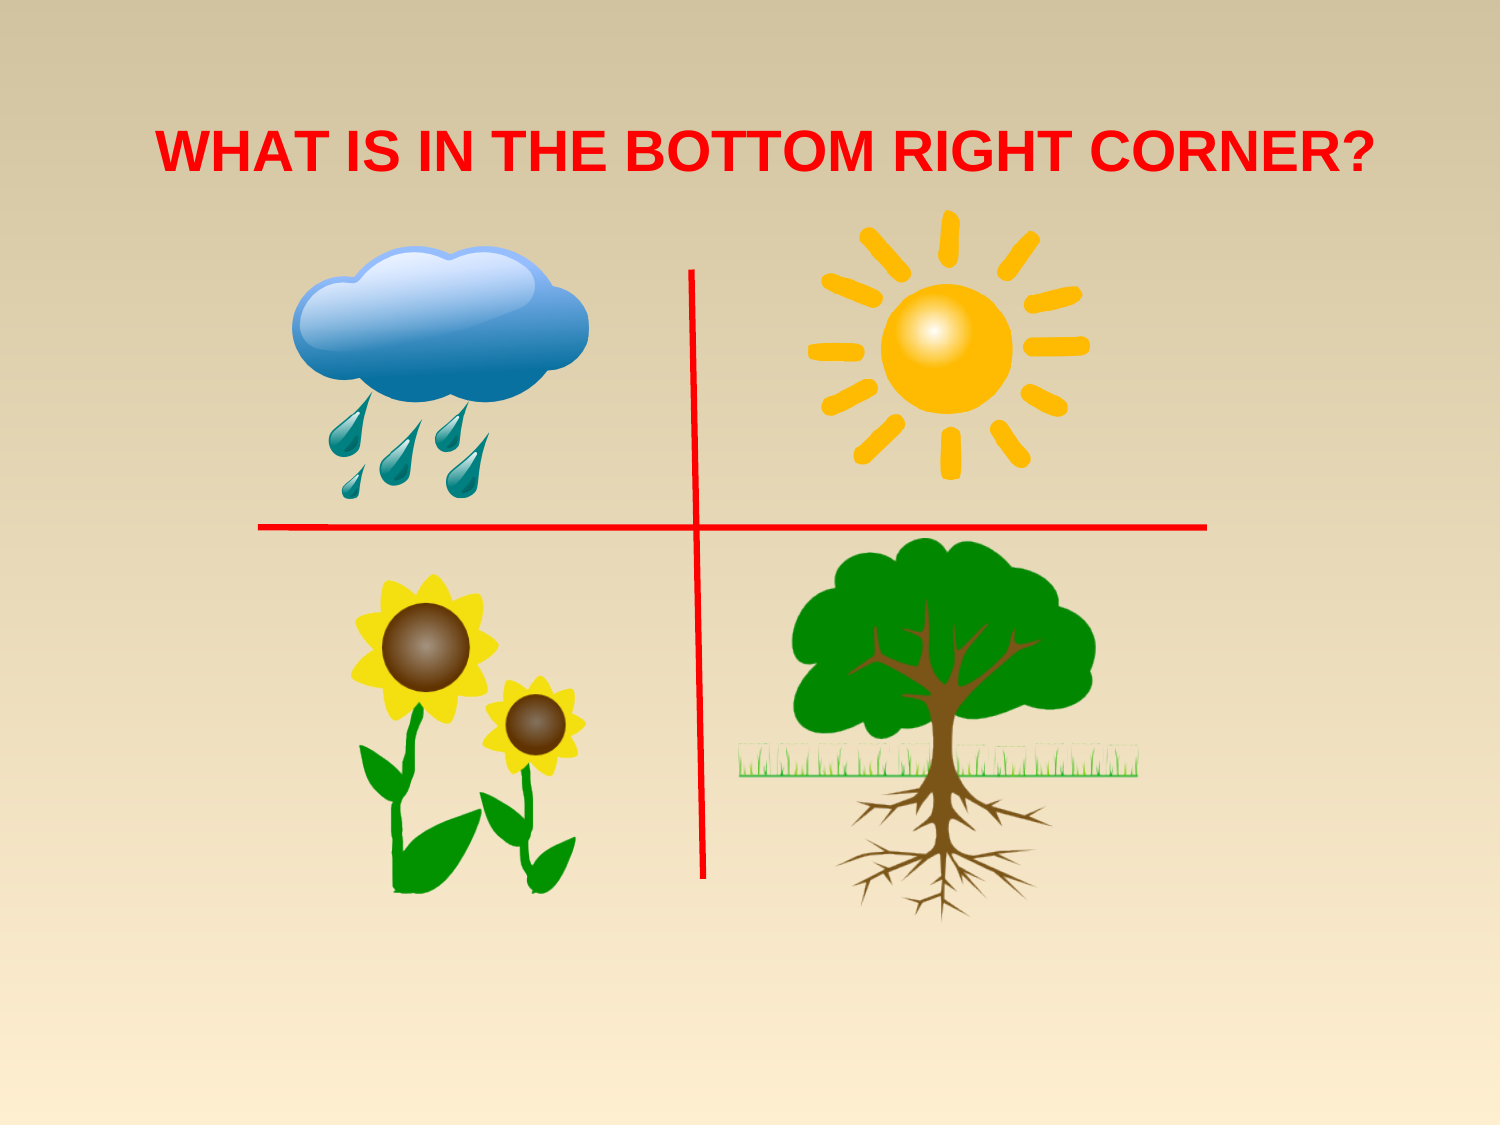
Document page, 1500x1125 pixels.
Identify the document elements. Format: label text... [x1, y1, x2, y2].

picture [808, 210, 1090, 480]
text_box WHAT IS IN THE BOTTOM RIGHT CORNER? [140, 105, 1465, 191]
picture [738, 538, 1139, 923]
picture [351, 574, 586, 894]
picture [292, 246, 589, 499]
